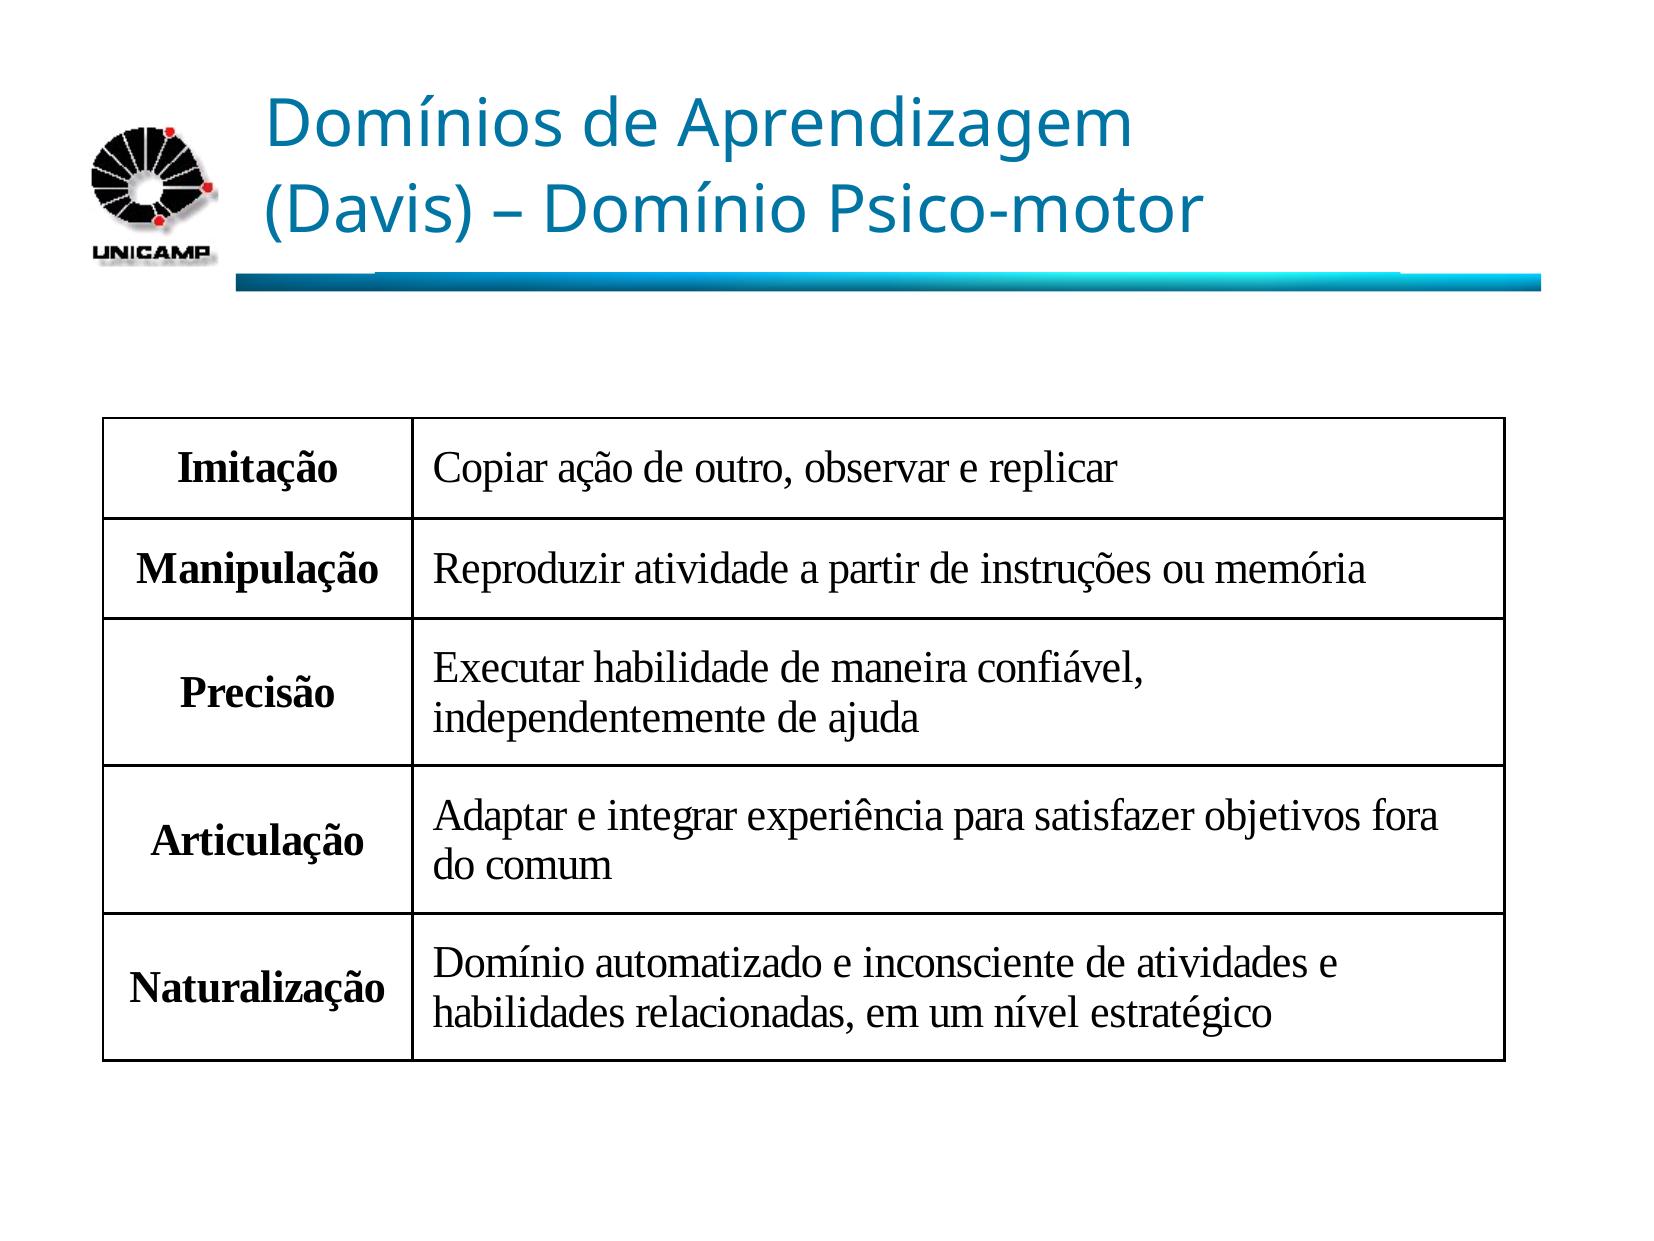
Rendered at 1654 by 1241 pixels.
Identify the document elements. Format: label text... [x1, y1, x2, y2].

picture [125, 272, 1654, 295]
chart [102, 417, 1506, 1063]
title Domínios de Aprendizagem (Davis) – Domínio Psico-motor [264, 57, 1534, 250]
